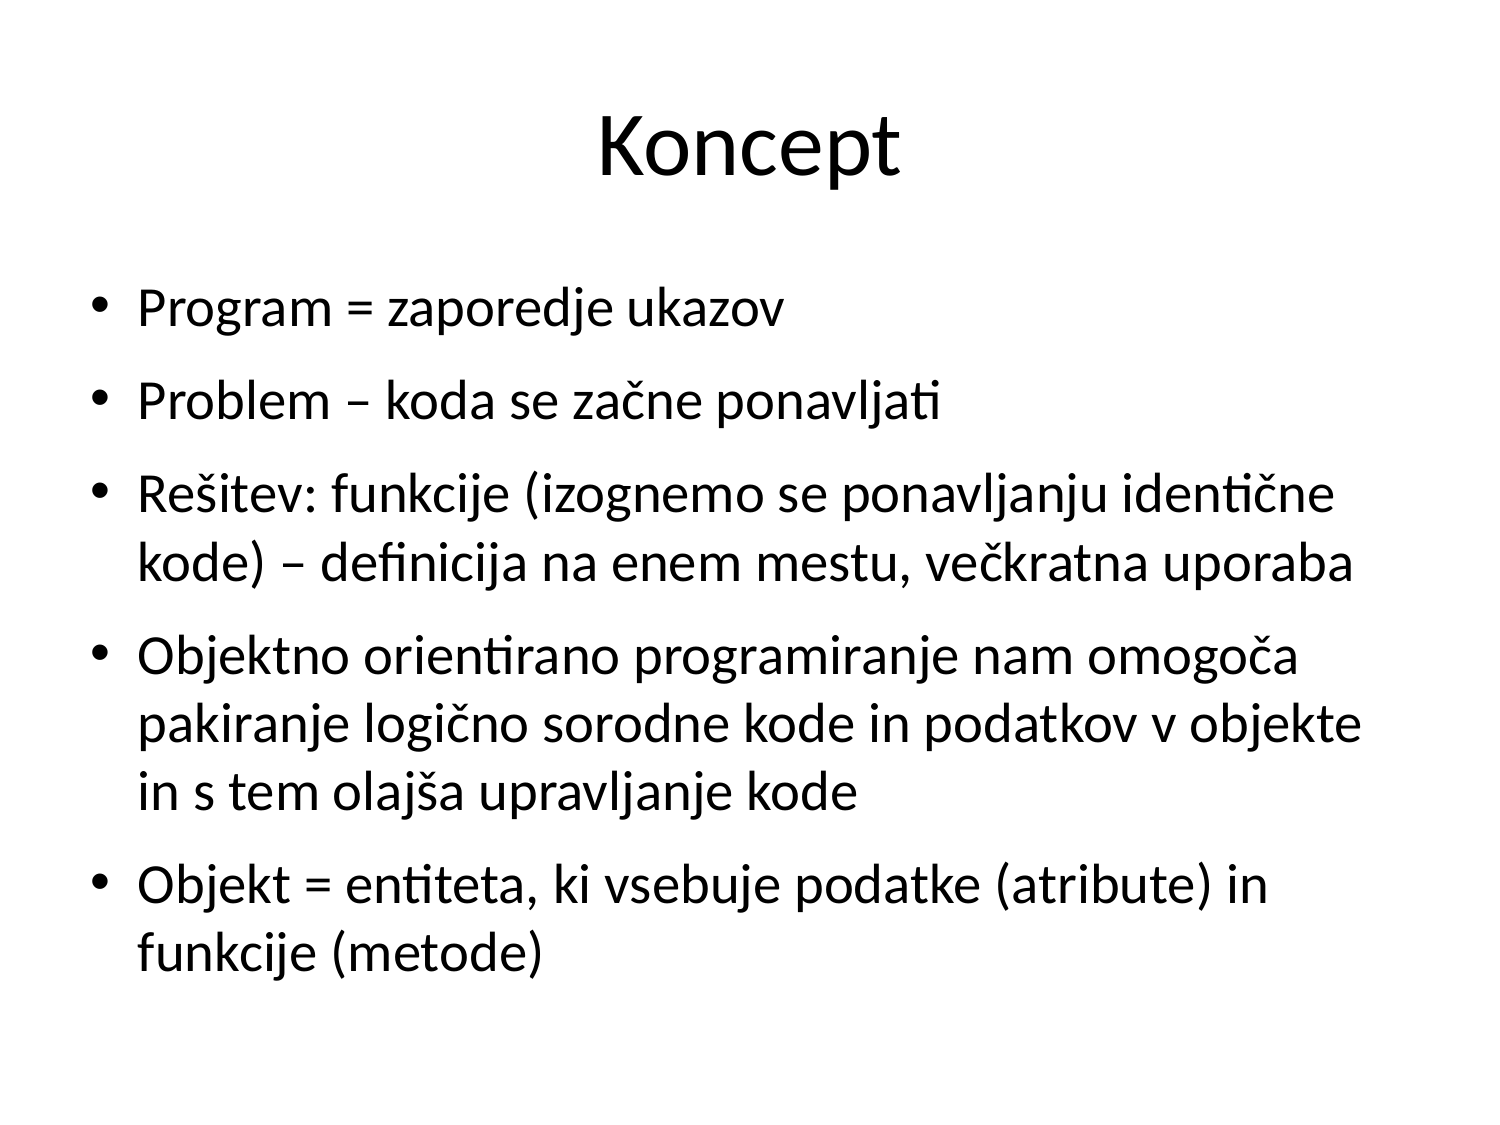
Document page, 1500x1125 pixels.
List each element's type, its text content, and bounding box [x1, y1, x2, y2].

list Program = zaporedje ukazov Problem – koda se začne ponavljati Rešitev: funkcije (izognemo se ponavljanju identične kode) – definicija na enem mestu, večkratna uporaba Objektno orientirano programiranje nam omogoča pakiranje logično sorodne kode in podatkov v objekte in s tem olajša upravljanje kode Objekt = entiteta, ki vsebuje podatke (atribute) in funkcije (metode) [75, 262, 1425, 1005]
title Koncept [75, 45, 1425, 233]
